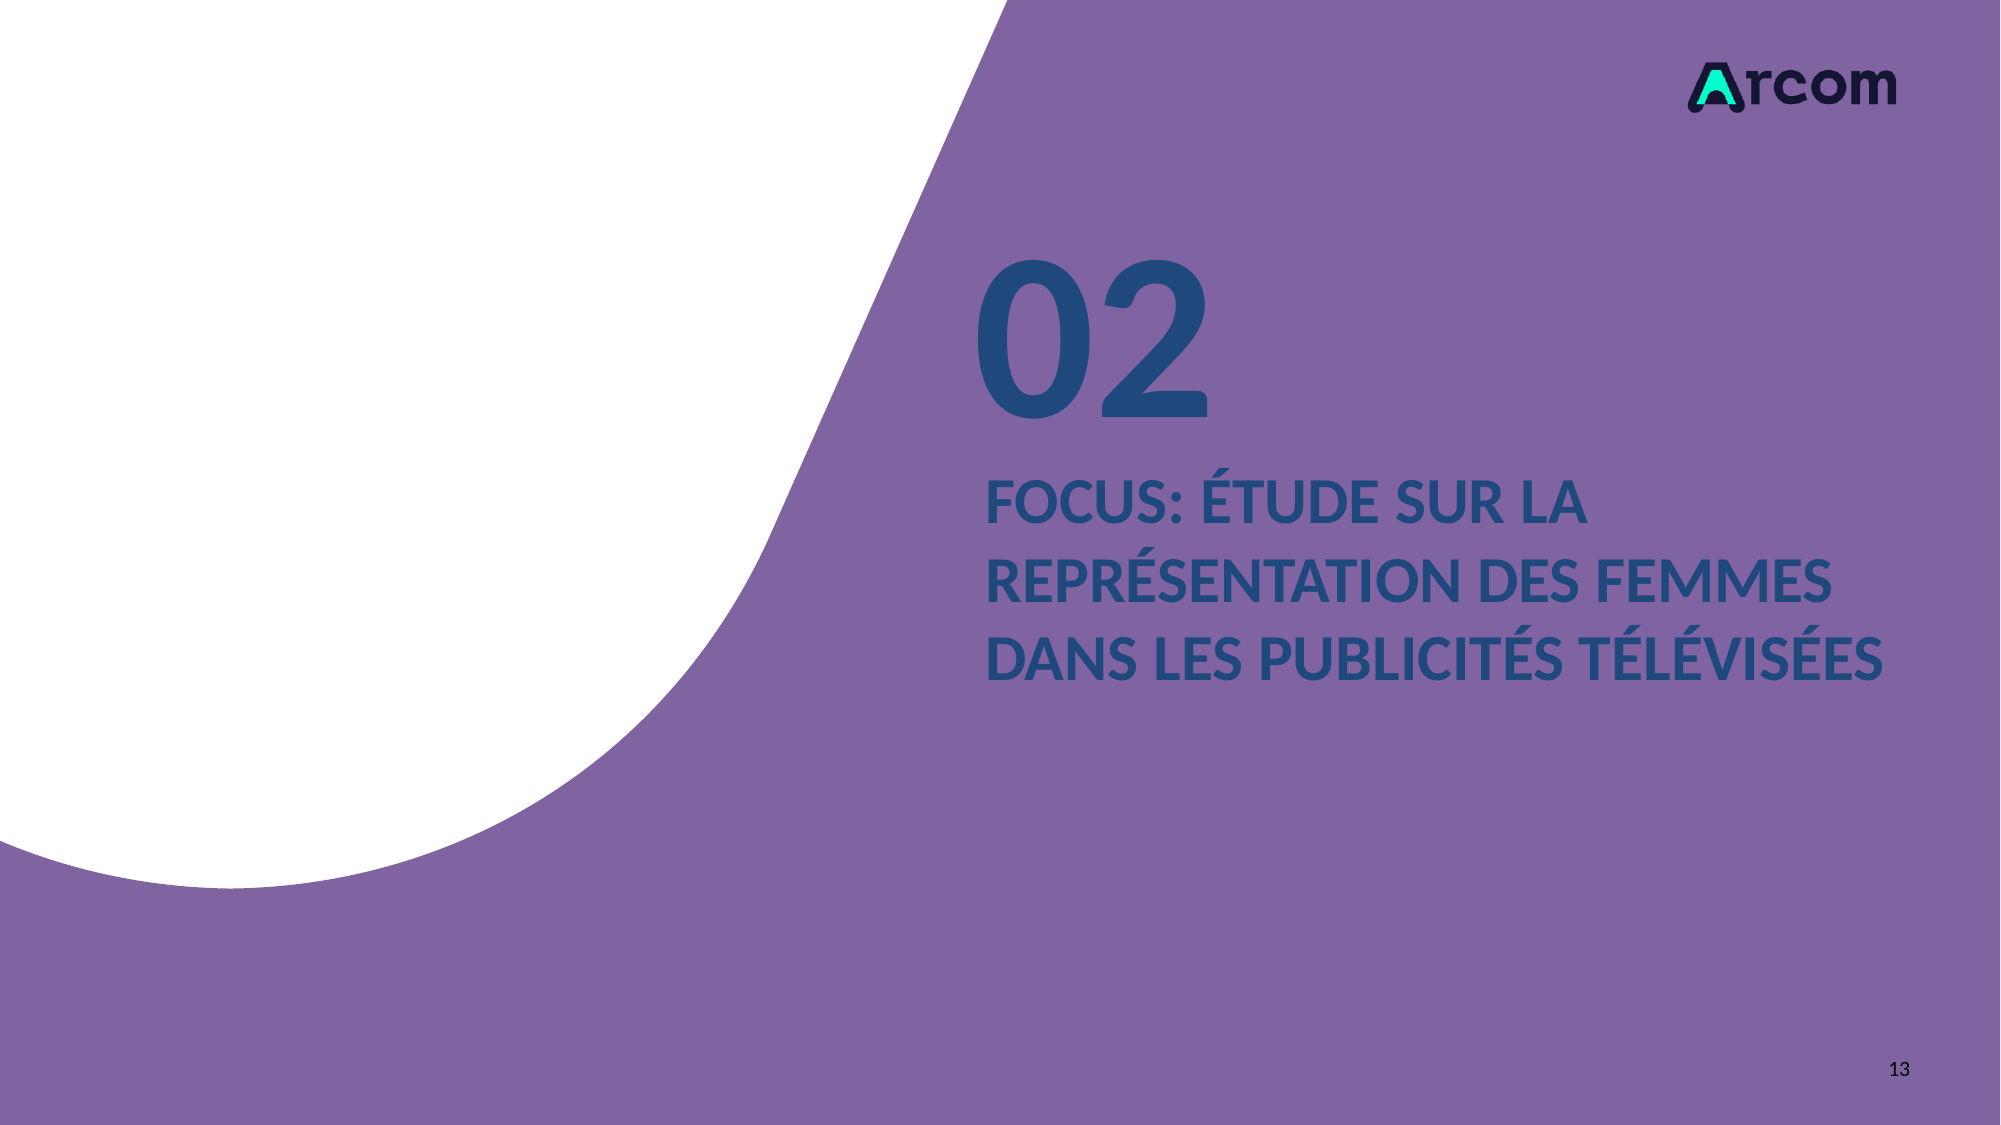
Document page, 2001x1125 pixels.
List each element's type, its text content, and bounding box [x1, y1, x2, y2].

list Focus: étude sur la représentation des femmes dans les publicités télévisées [973, 450, 1911, 784]
list 02 [973, 177, 1286, 450]
picture [1686, 62, 1897, 113]
slide_number <numéro> [1460, 1054, 1911, 1081]
